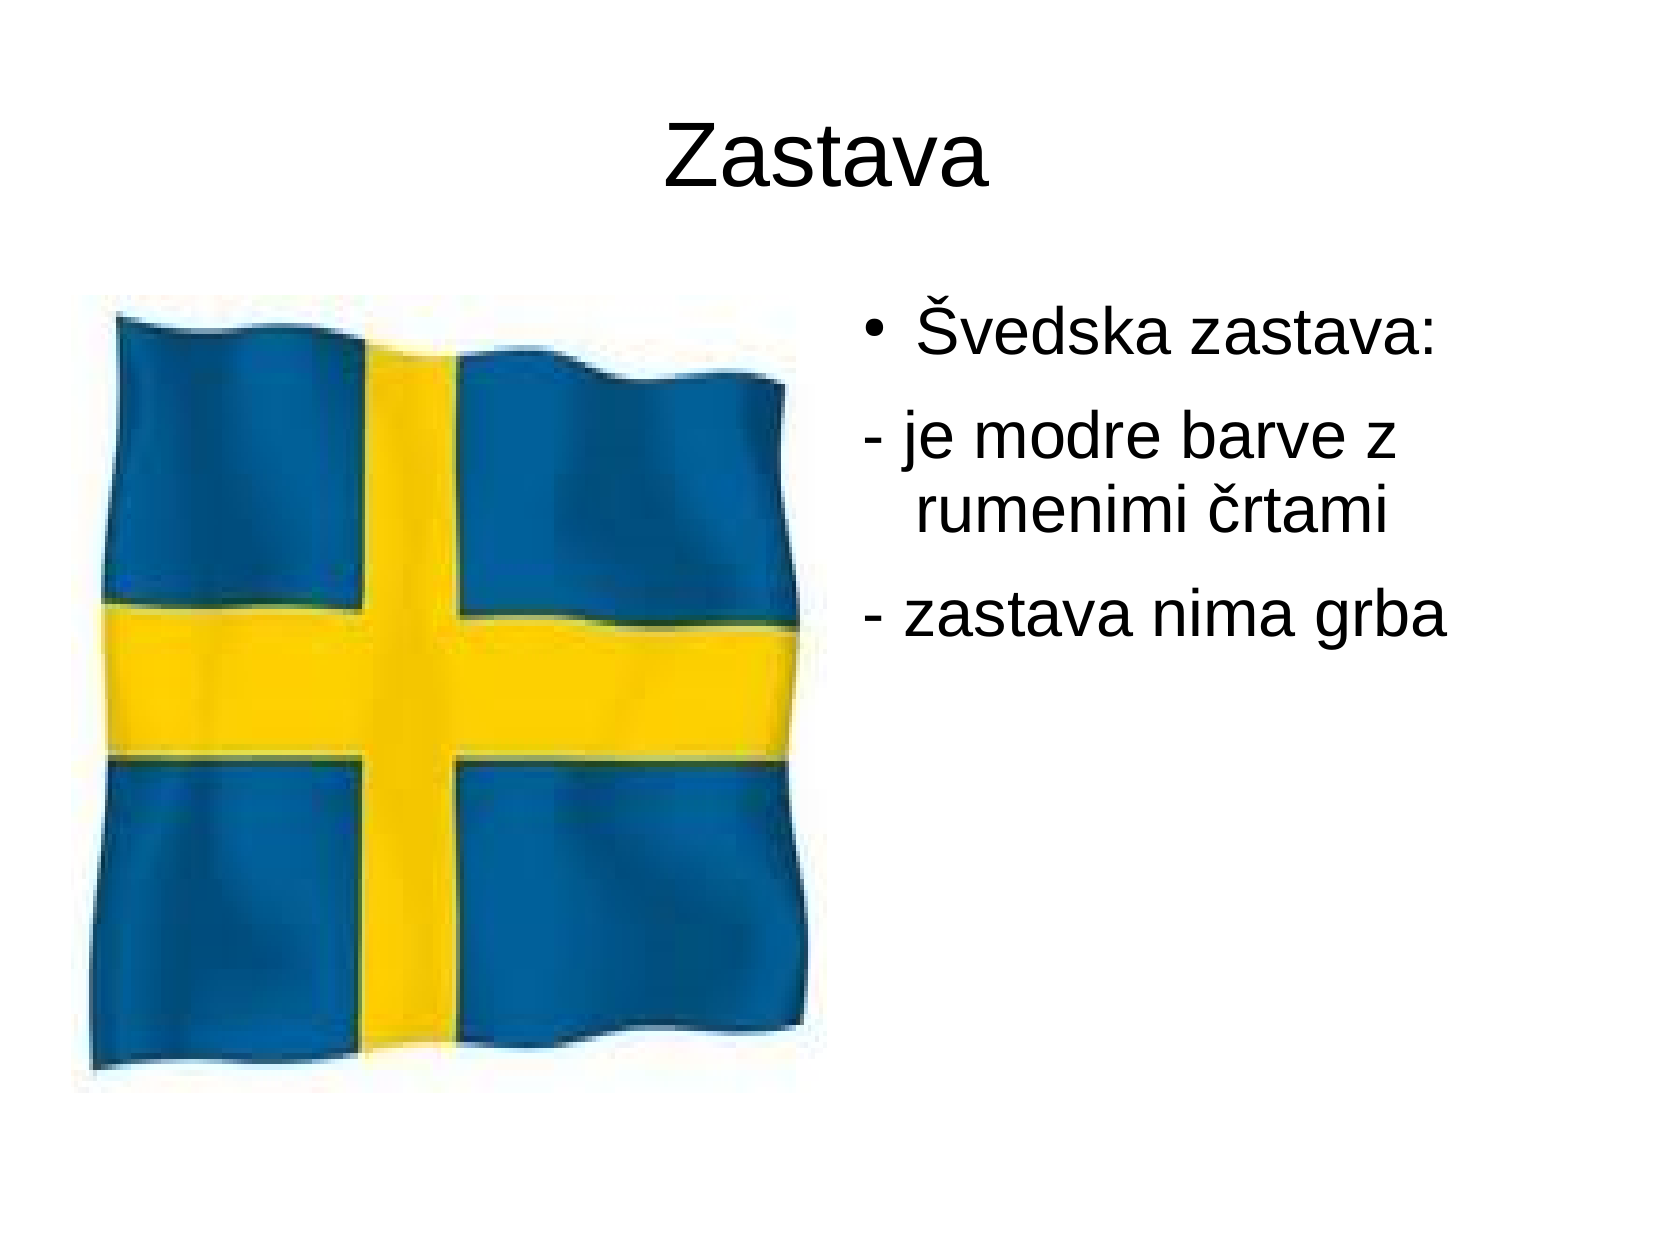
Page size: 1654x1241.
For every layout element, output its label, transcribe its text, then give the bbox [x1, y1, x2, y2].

title Zastava [82, 56, 1571, 249]
picture [71, 295, 827, 1093]
list Švedska zastava: - je modre barve z rumenimi črtami - zastava nima grba [845, 290, 1572, 1094]
